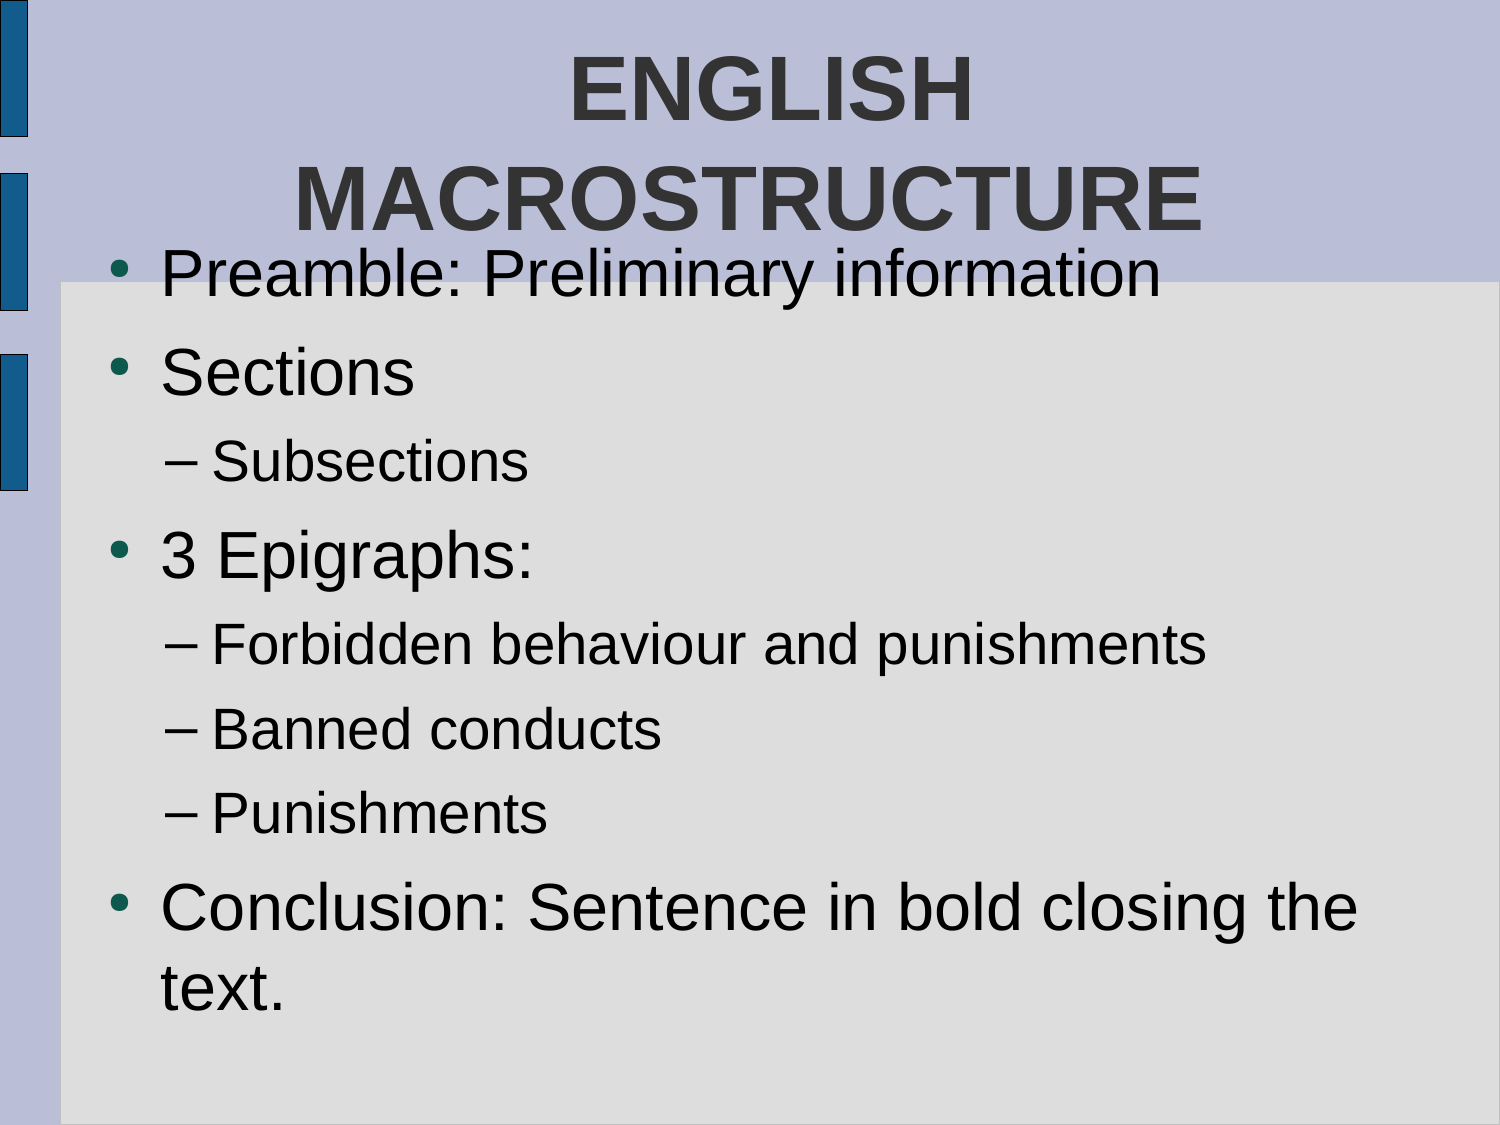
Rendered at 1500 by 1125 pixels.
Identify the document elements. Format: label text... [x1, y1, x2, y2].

title ENGLISH MACROSTRUCTURE [75, 21, 1426, 222]
list Preamble: Preliminary information Sections Subsections 3 Epigraphs: Forbidden behaviour and punishments Banned conducts Punishments Conclusion: Sentence in bold closing the text. [75, 222, 1426, 1125]
